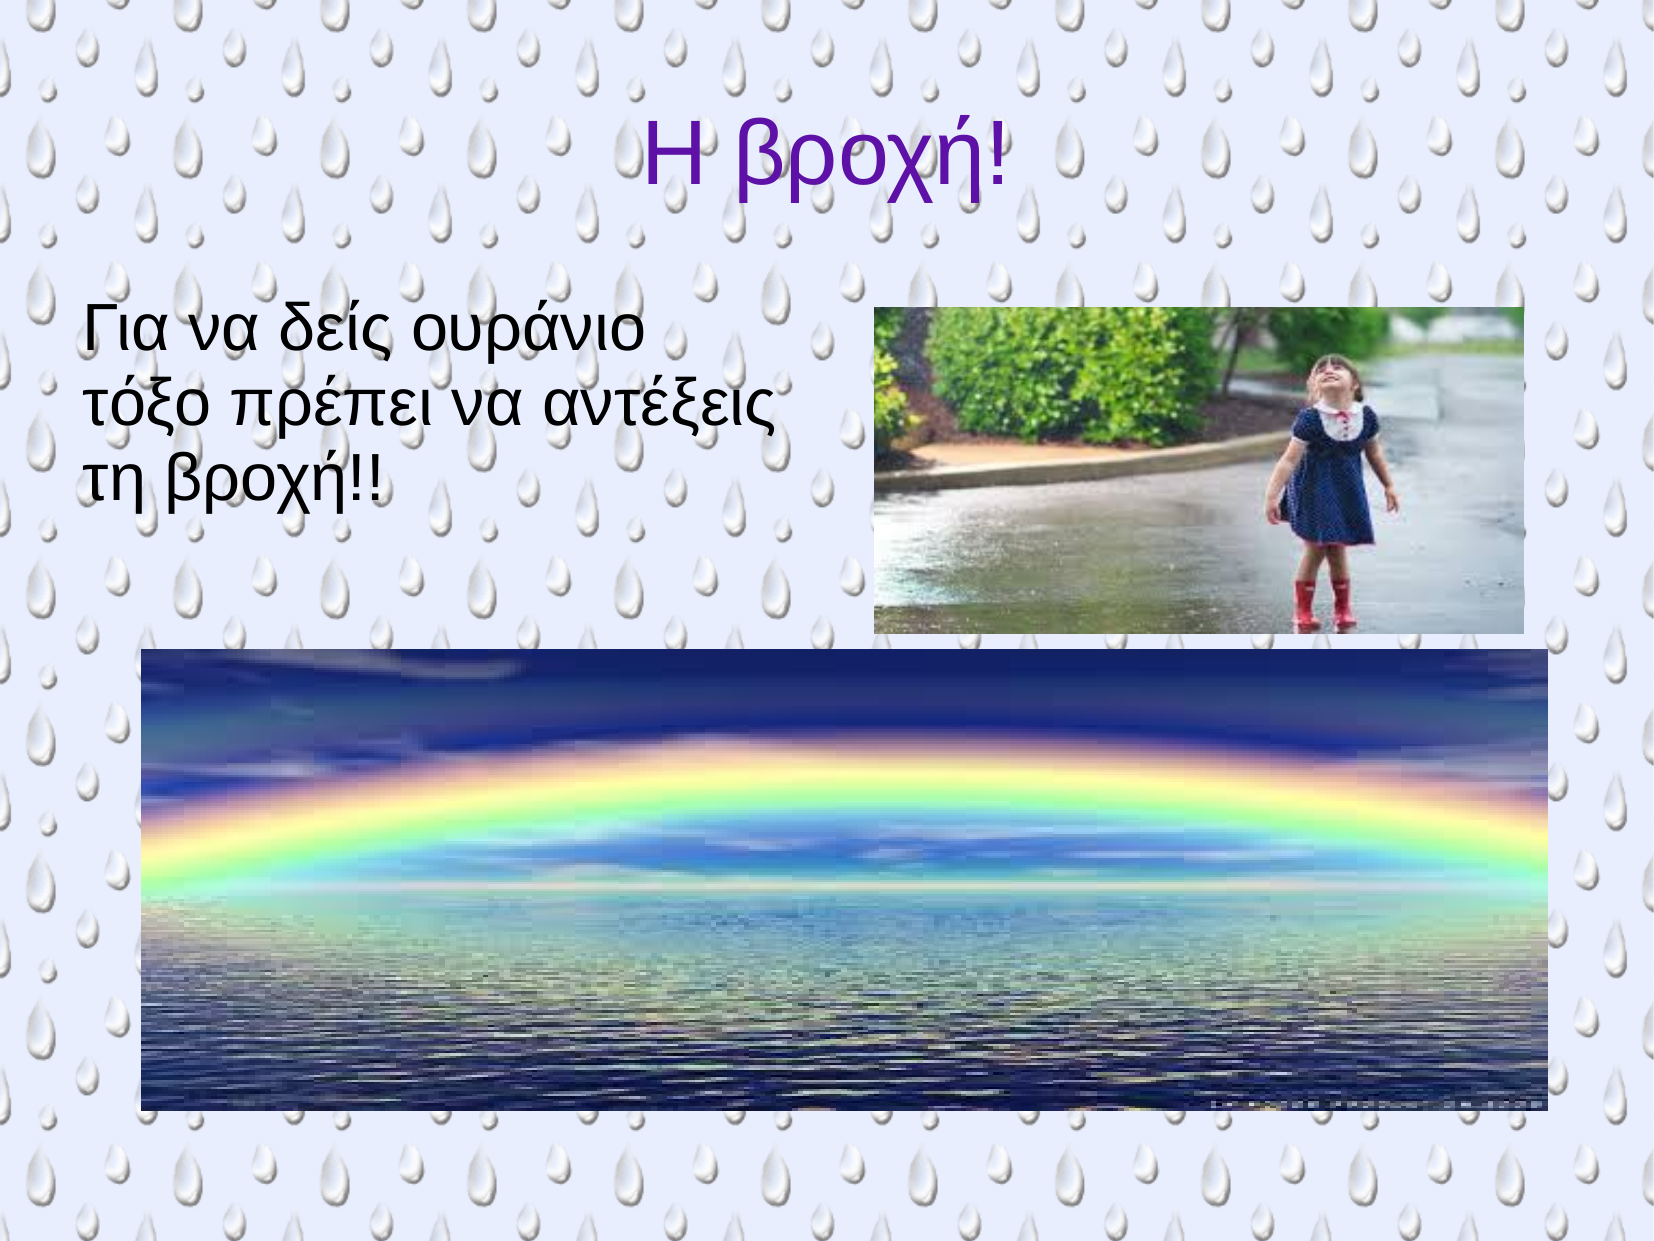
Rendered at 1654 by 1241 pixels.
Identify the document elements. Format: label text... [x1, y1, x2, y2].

picture [0, 0, 1654, 1241]
list Για να δείς ουράνιο τόξο πρέπει να αντέξεις τη βροχή!! [82, 290, 793, 634]
title Η βροχή! [82, 49, 1571, 257]
